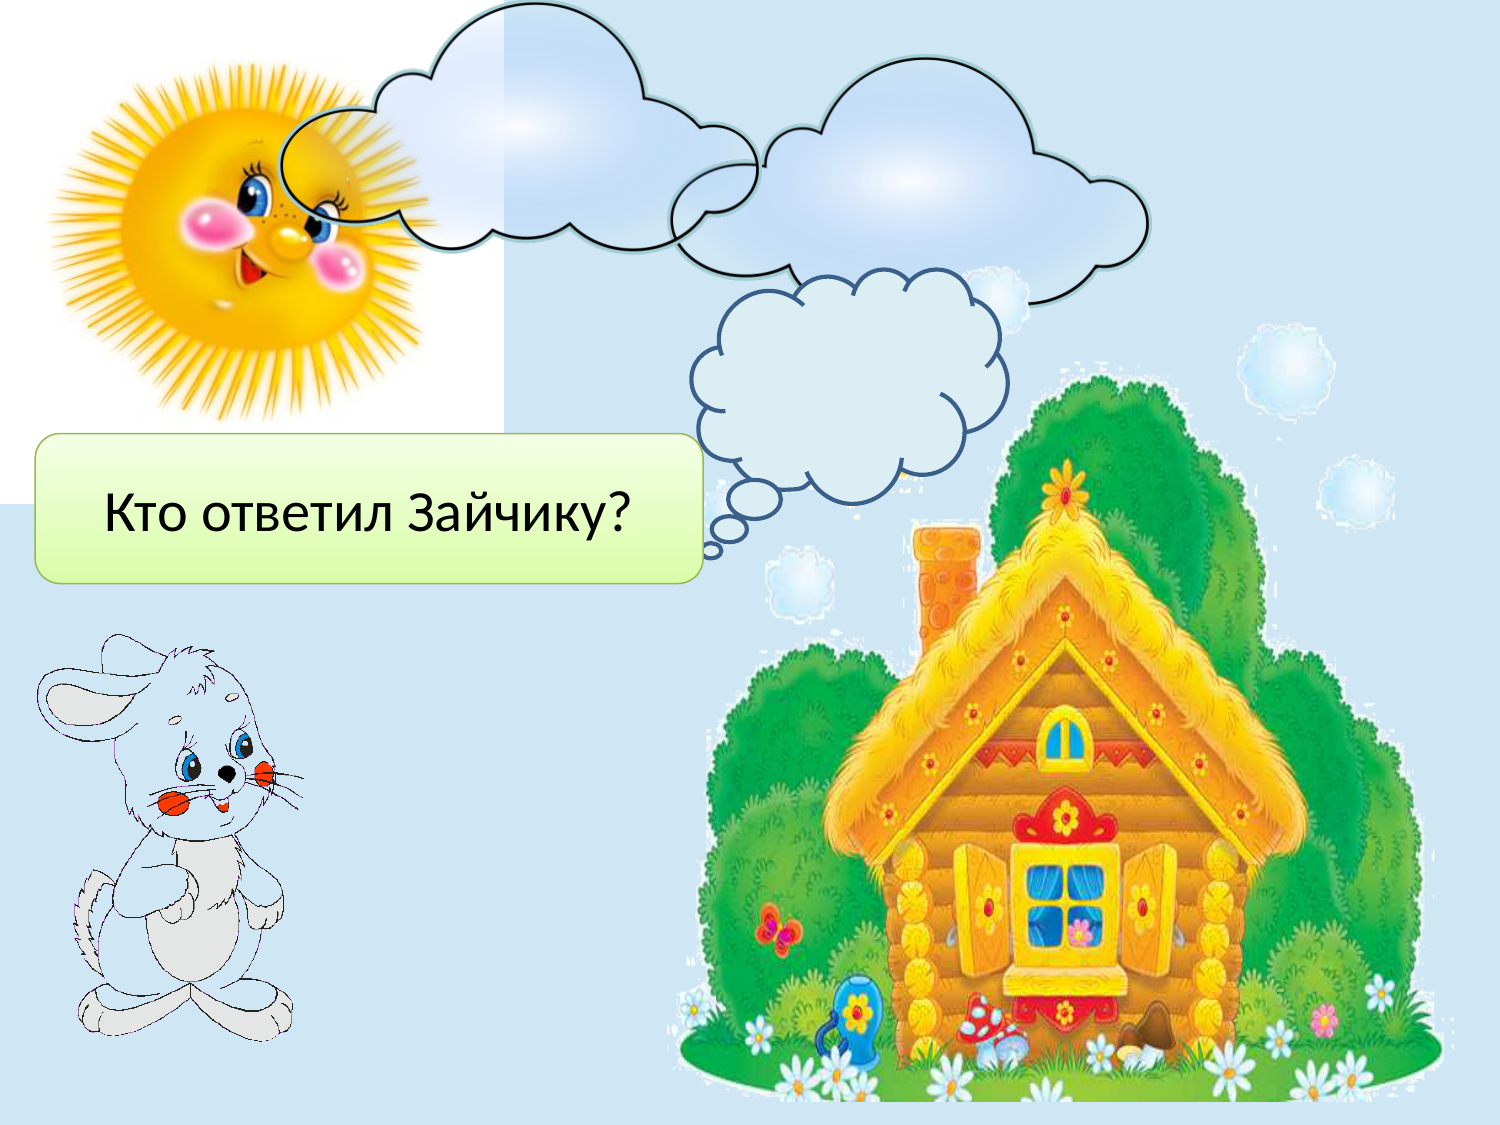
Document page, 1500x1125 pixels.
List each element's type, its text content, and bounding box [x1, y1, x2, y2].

picture [35, 632, 305, 1043]
text_box [711, 516, 747, 543]
text_box [691, 269, 1008, 519]
text_box Кто ответил Зайчику? [35, 433, 704, 584]
picture [0, 0, 1454, 1102]
text_box [704, 543, 722, 559]
